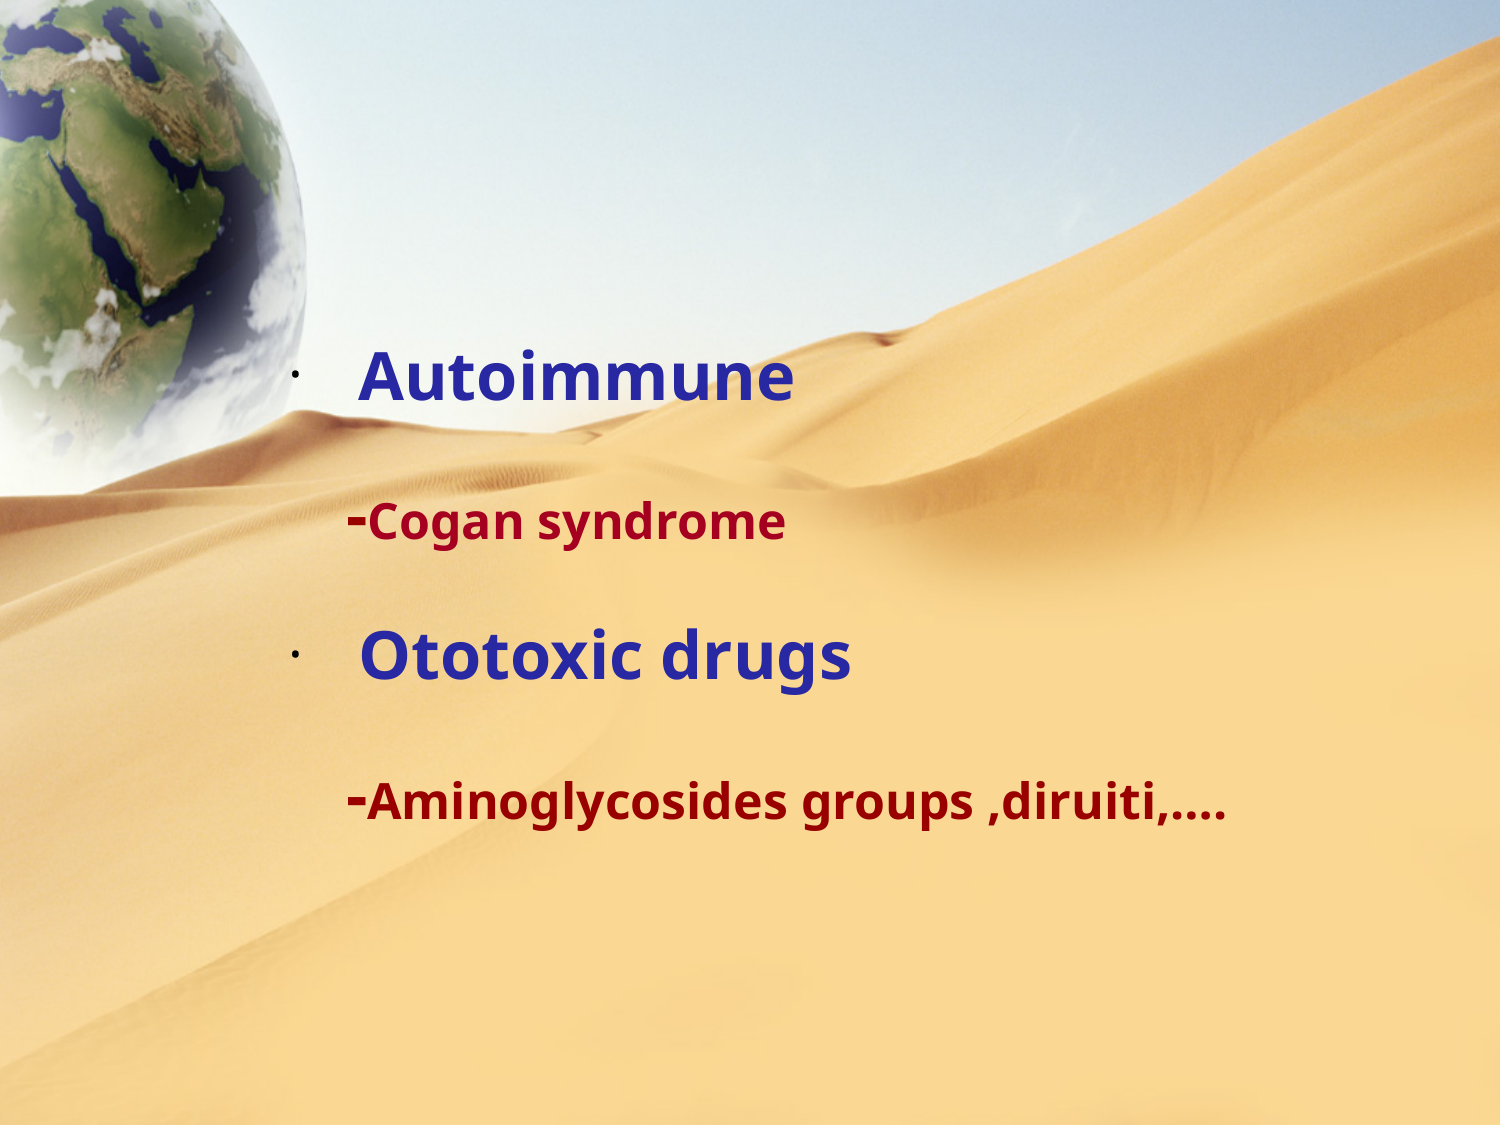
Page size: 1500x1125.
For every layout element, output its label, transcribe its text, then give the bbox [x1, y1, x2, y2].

picture [0, 0, 1500, 1125]
text_box Autoimmune -Cogan syndrome Ototoxic drugs -Aminoglycosides groups ,diruiti,…. [275, 312, 1476, 1038]
